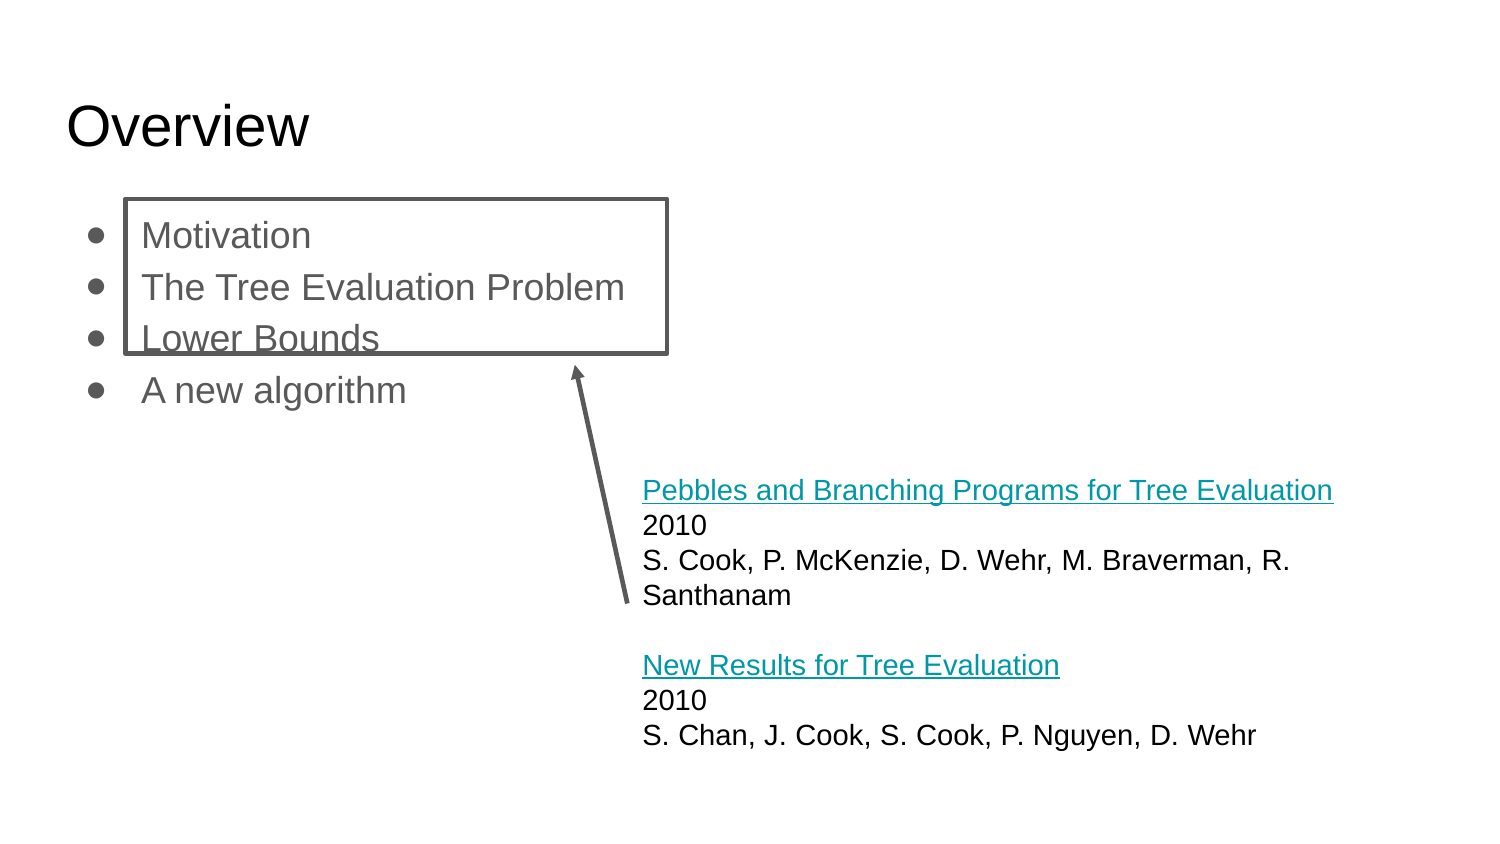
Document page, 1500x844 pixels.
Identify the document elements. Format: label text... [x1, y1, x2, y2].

list Motivation The Tree Evaluation Problem Lower Bounds A new algorithm [51, 189, 1449, 750]
text_box Pebbles and Branching Programs for Tree Evaluation 2010 S. Cook, P. McKenzie, D. Wehr, M. Braverman, R. Santhanam New Results for Tree Evaluation 2010 S. Chan, J. Cook, S. Cook, P. Nguyen, D. Wehr [627, 456, 1463, 751]
title Overview [51, 72, 1449, 167]
